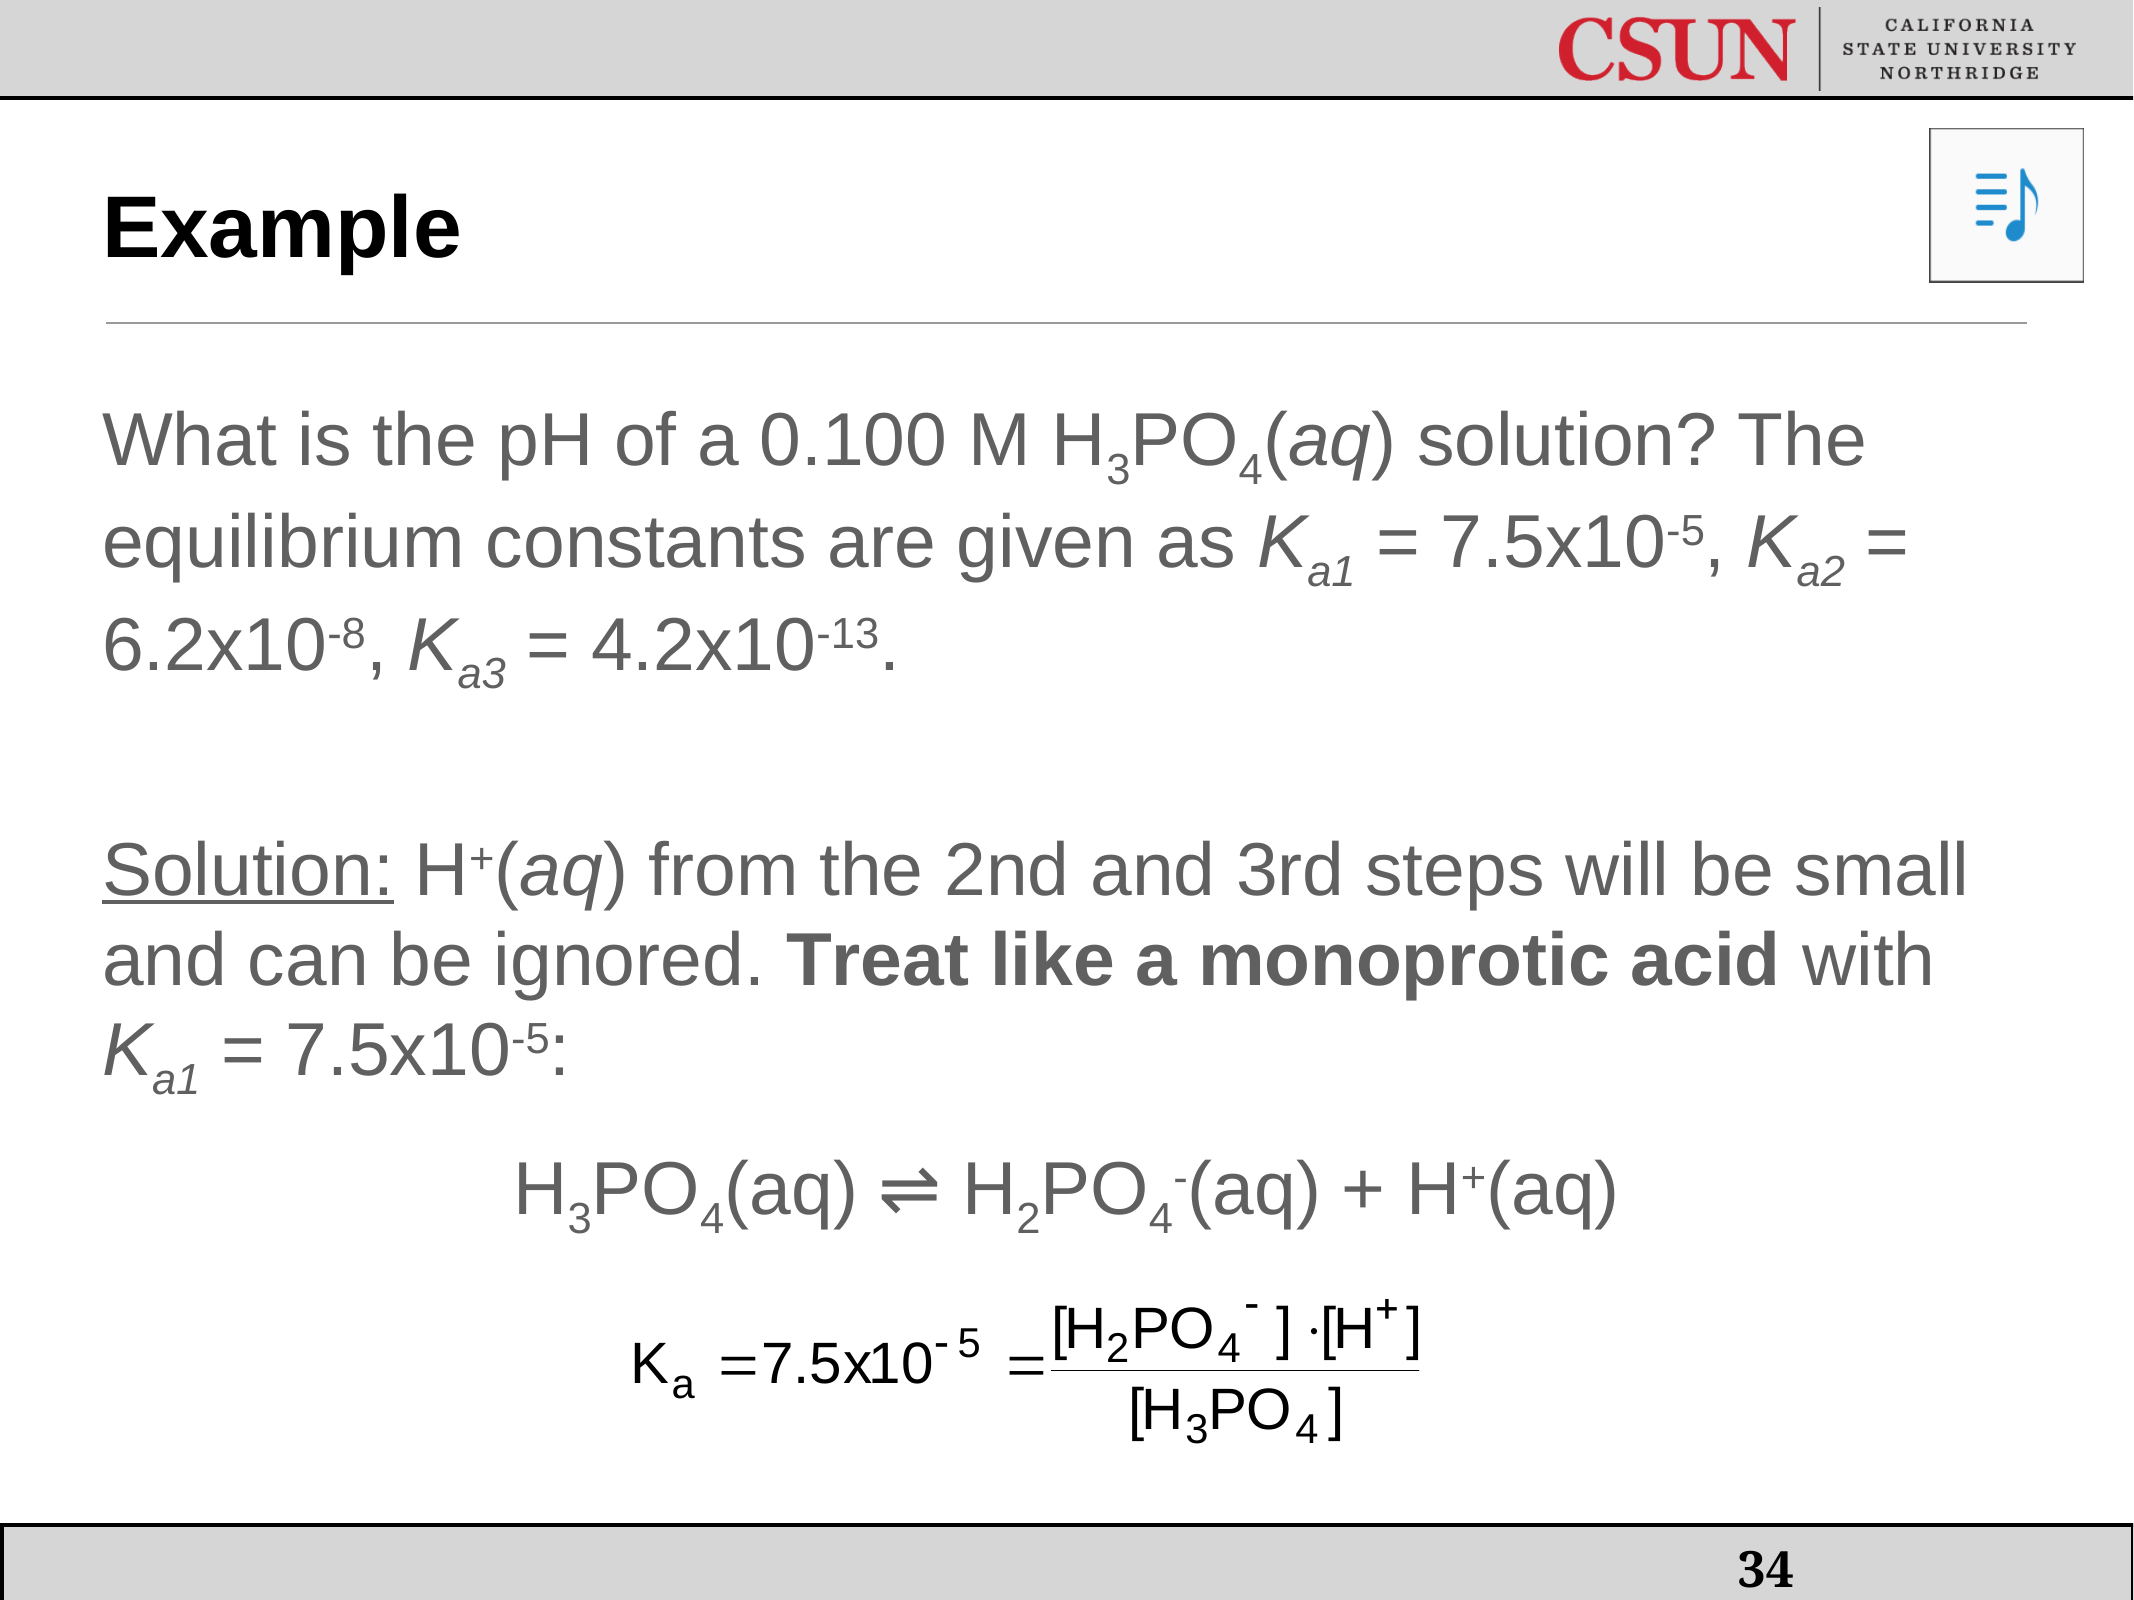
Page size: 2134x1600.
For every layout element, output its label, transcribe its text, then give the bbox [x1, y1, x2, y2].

chart [630, 1283, 1422, 1447]
text_box [1928, 126, 2086, 284]
picture [1559, 7, 2076, 91]
title Example [93, 104, 2040, 284]
list What is the pH of a 0.100 M H3PO4(aq) solution? The equilibrium constants are given as Ka1 = 7.5x10-5, Ka2 = 6.2x10-8, Ka3 = 4.2x10-13. Solution: H+(aq) from the 2nd and 3rd steps will be small and can be ignored. Treat like a monoprotic acid with Ka1 = 7.5x10-5: H3PO4(aq) ⇌ H2PO4-(aq) + H+(aq) [93, 382, 2040, 1460]
